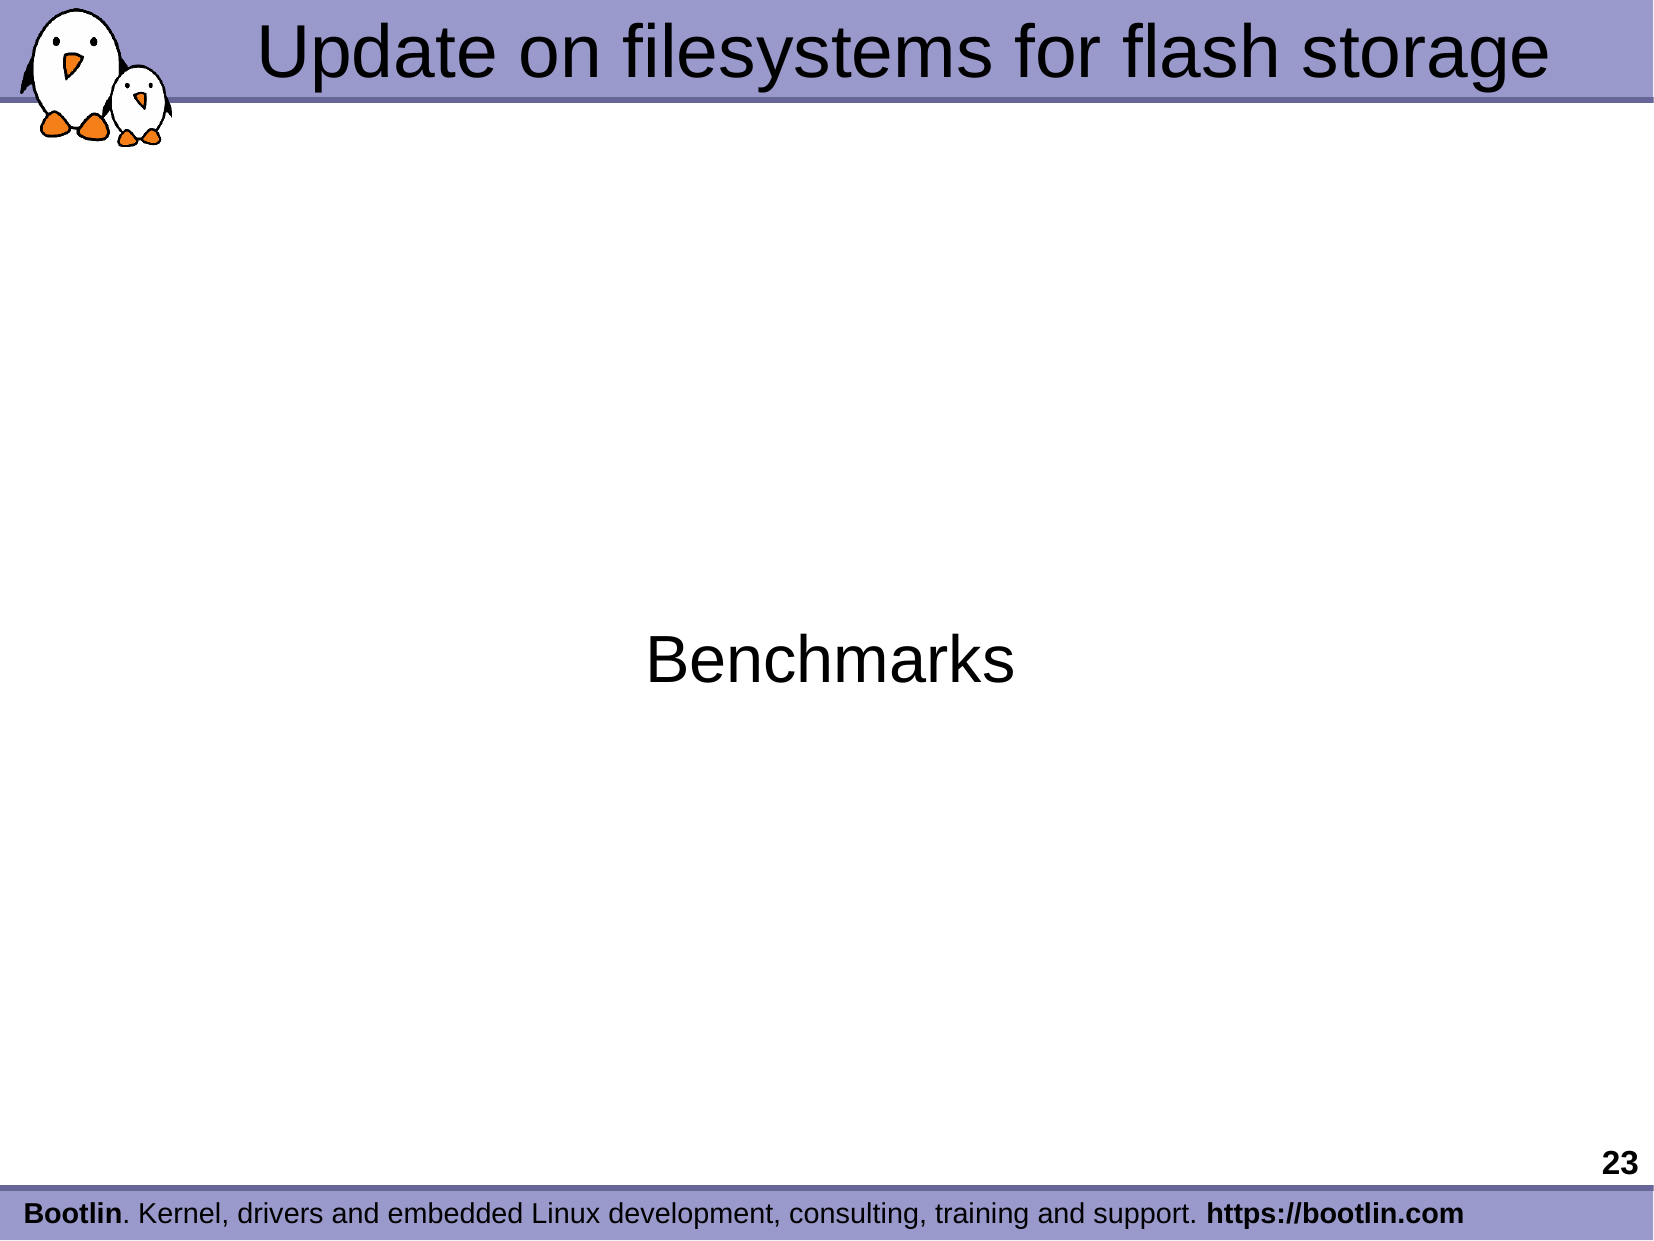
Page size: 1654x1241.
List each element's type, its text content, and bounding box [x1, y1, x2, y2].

subtitle Benchmarks [68, 201, 1592, 1118]
picture [20, 8, 172, 147]
title Update on filesystems for flash storage [178, 5, 1631, 97]
